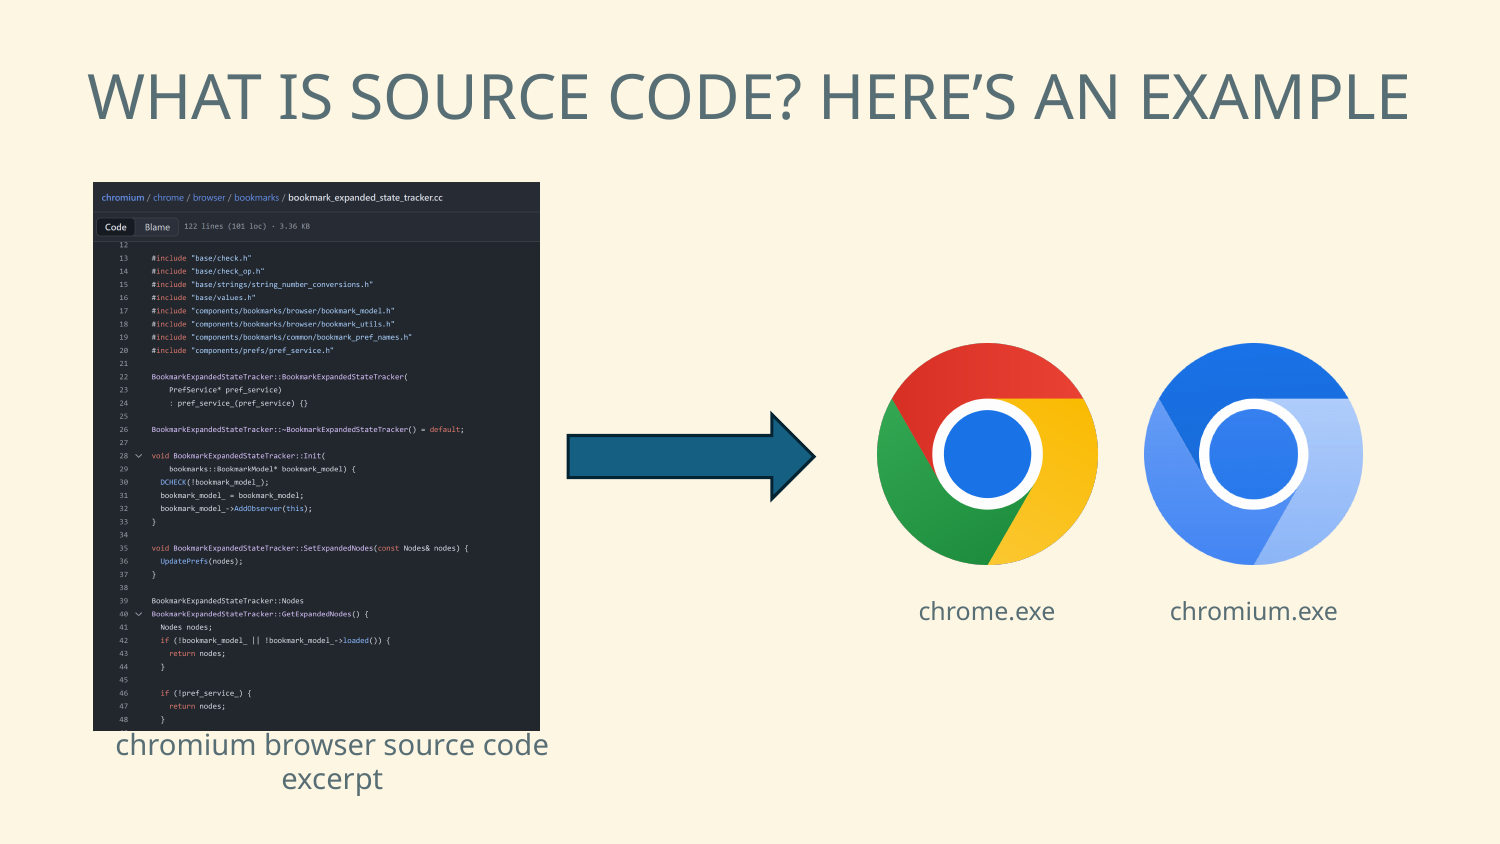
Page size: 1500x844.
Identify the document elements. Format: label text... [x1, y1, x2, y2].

text_box chrome.exe [853, 590, 1120, 632]
picture [93, 182, 540, 731]
picture [877, 343, 1098, 565]
picture [1144, 343, 1363, 565]
title WHAT IS SOURCE CODE? HERE’S AN EXAMPLE [51, 47, 1449, 142]
text_box chromium browser source code excerpt [56, 735, 608, 786]
text_box [568, 414, 815, 499]
text_box chromium.exe [1120, 590, 1388, 632]
